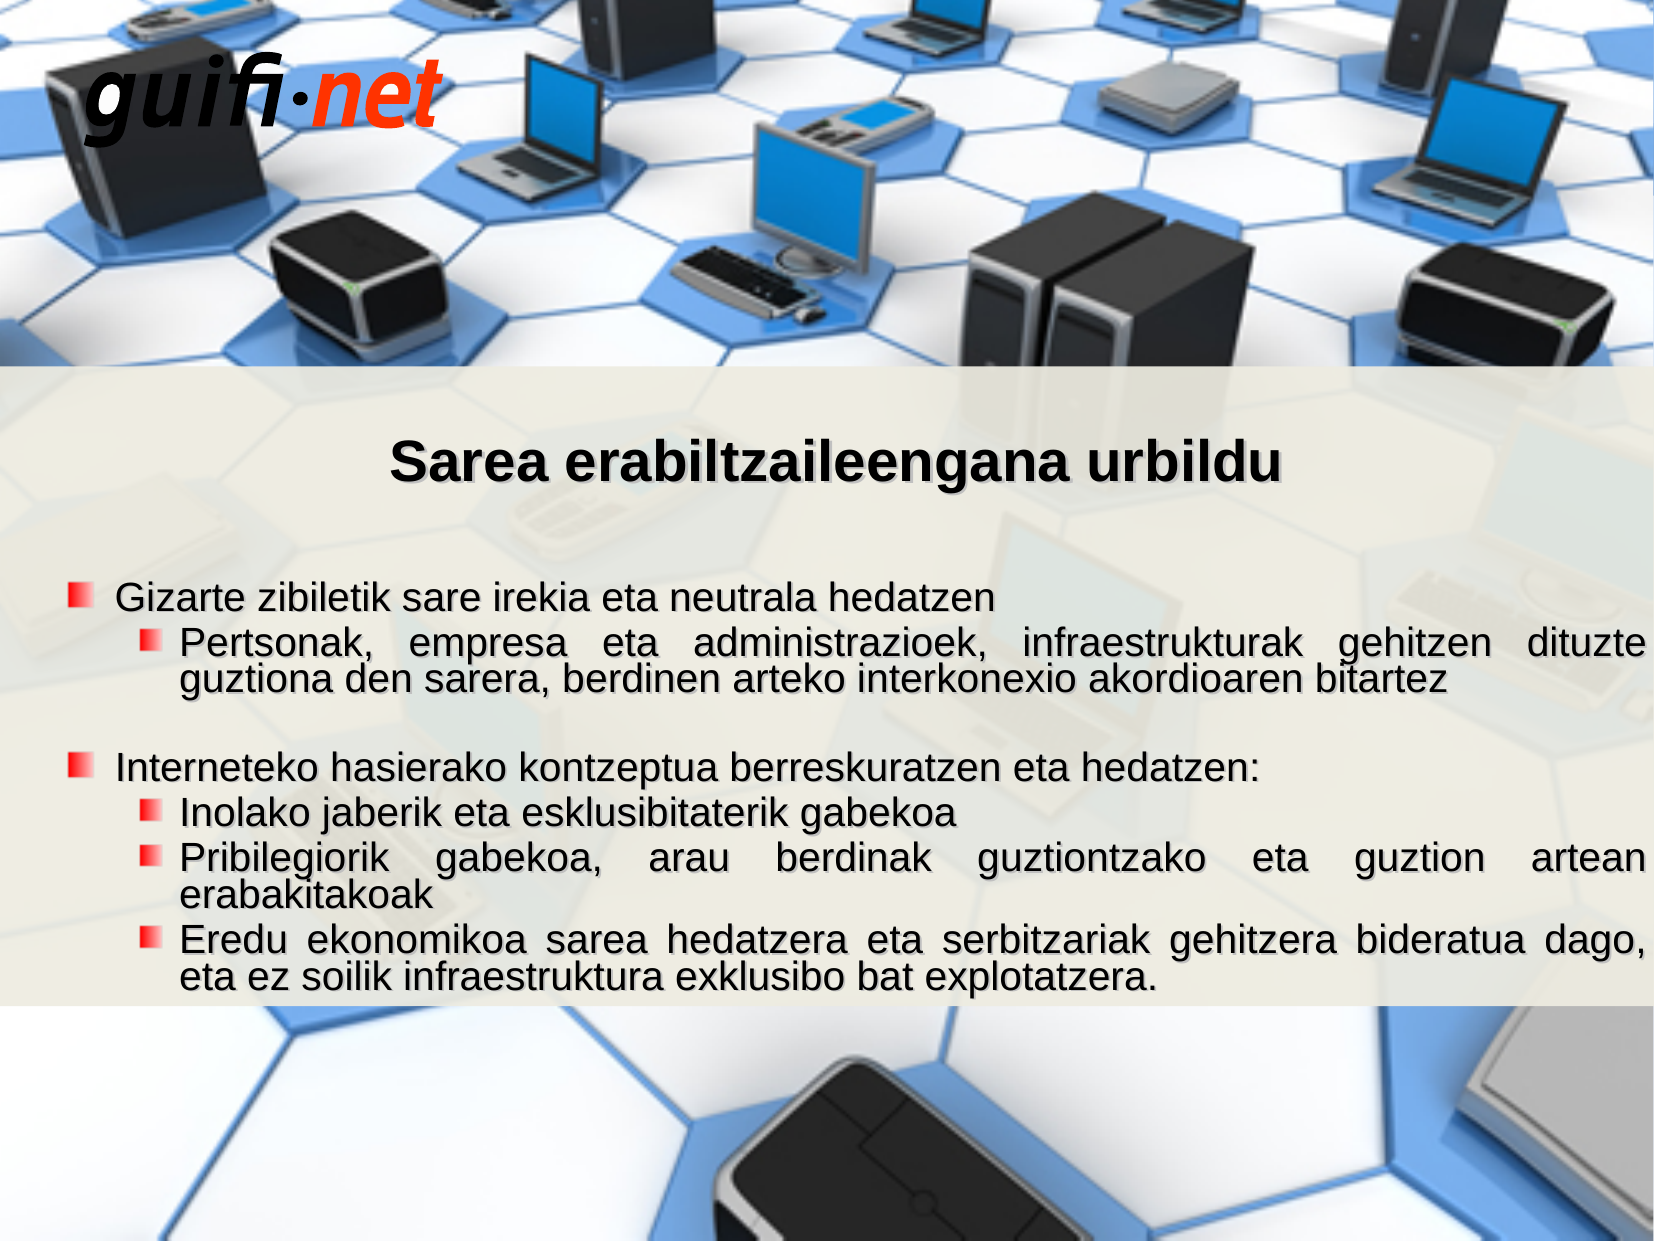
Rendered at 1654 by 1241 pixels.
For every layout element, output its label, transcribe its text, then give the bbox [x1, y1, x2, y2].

picture [0, 0, 1654, 366]
picture [0, 1007, 1654, 1241]
text_box Sarea erabiltzaileengana urbildu [151, 364, 1502, 552]
text_box Gizarte zibiletik sare irekia eta neutrala hedatzen Pertsonak, empresa eta administrazioek, infraestrukturak gehitzen dituzte guztiona den sarera, berdinen arteko interkonexio akordioaren bitartez Interneteko hasierako kontzeptua berreskuratzen eta hedatzen: Inolako jaberik eta esklusibitaterik gabekoa Pribilegiorik gabekoa, arau berdinak guztiontzako eta guztion artean erabakitakoak Eredu ekonomikoa sarea hedatzera eta serbitzariak gehitzera bideratua dago, eta ez soilik infraestruktura exklusibo bat explotatzera. [0, 366, 1654, 1007]
